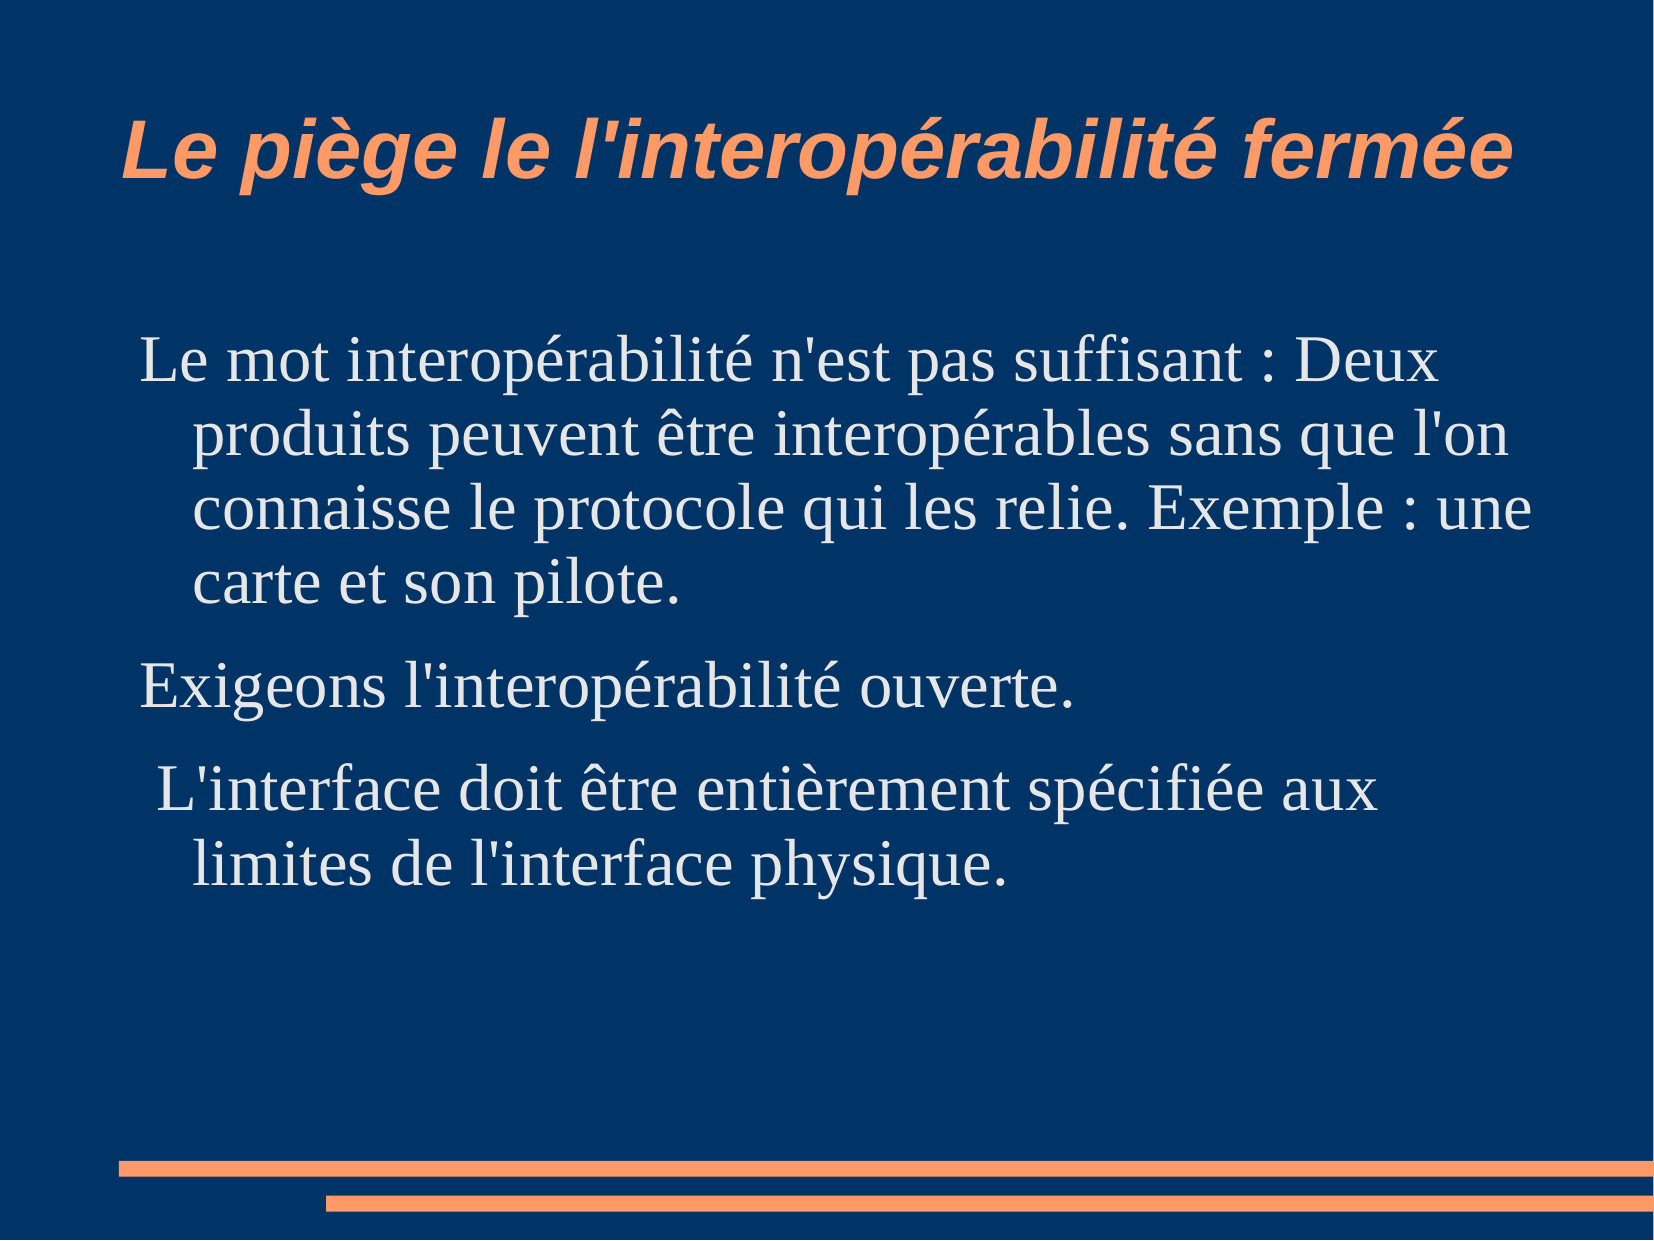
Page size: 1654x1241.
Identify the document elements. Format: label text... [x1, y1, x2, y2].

list Le mot interopérabilité n'est pas suffisant : Deux produits peuvent être interopérables sans que l'on connaisse le protocole qui les relie. Exemple : une carte et son pilote. Exigeons l'interopérabilité ouverte. L'interface doit être entièrement spécifiée aux limites de l'interface physique. [121, 322, 1561, 1063]
title Le piège le l'interopérabilité fermée [121, 46, 1534, 254]
